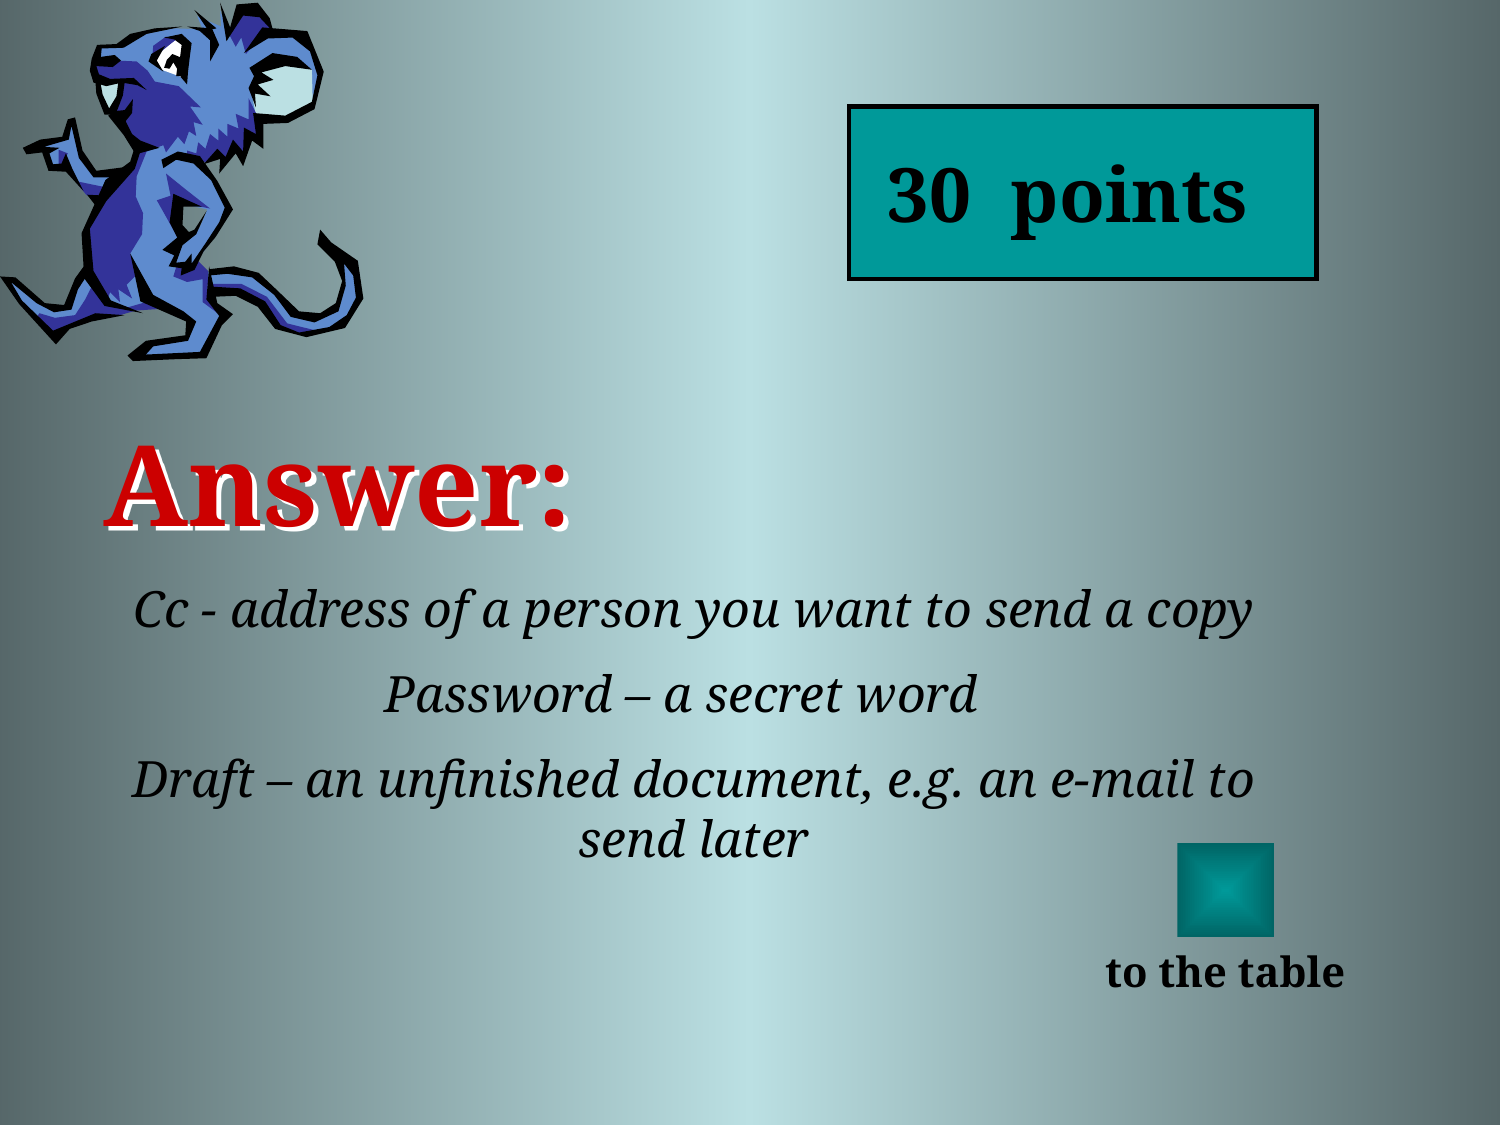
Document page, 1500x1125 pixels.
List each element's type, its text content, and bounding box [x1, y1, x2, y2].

text_box [1177, 843, 1274, 937]
title Answer: [89, 388, 846, 570]
text_box to the table [1056, 938, 1405, 1004]
text_box Cc - address of a person you want to send a copy Password – a secret word Draft – an unfinished document, e.g. an e-mail to send later [73, 570, 1315, 875]
text_box 30 points [873, 140, 1286, 245]
text_box [848, 106, 1317, 280]
